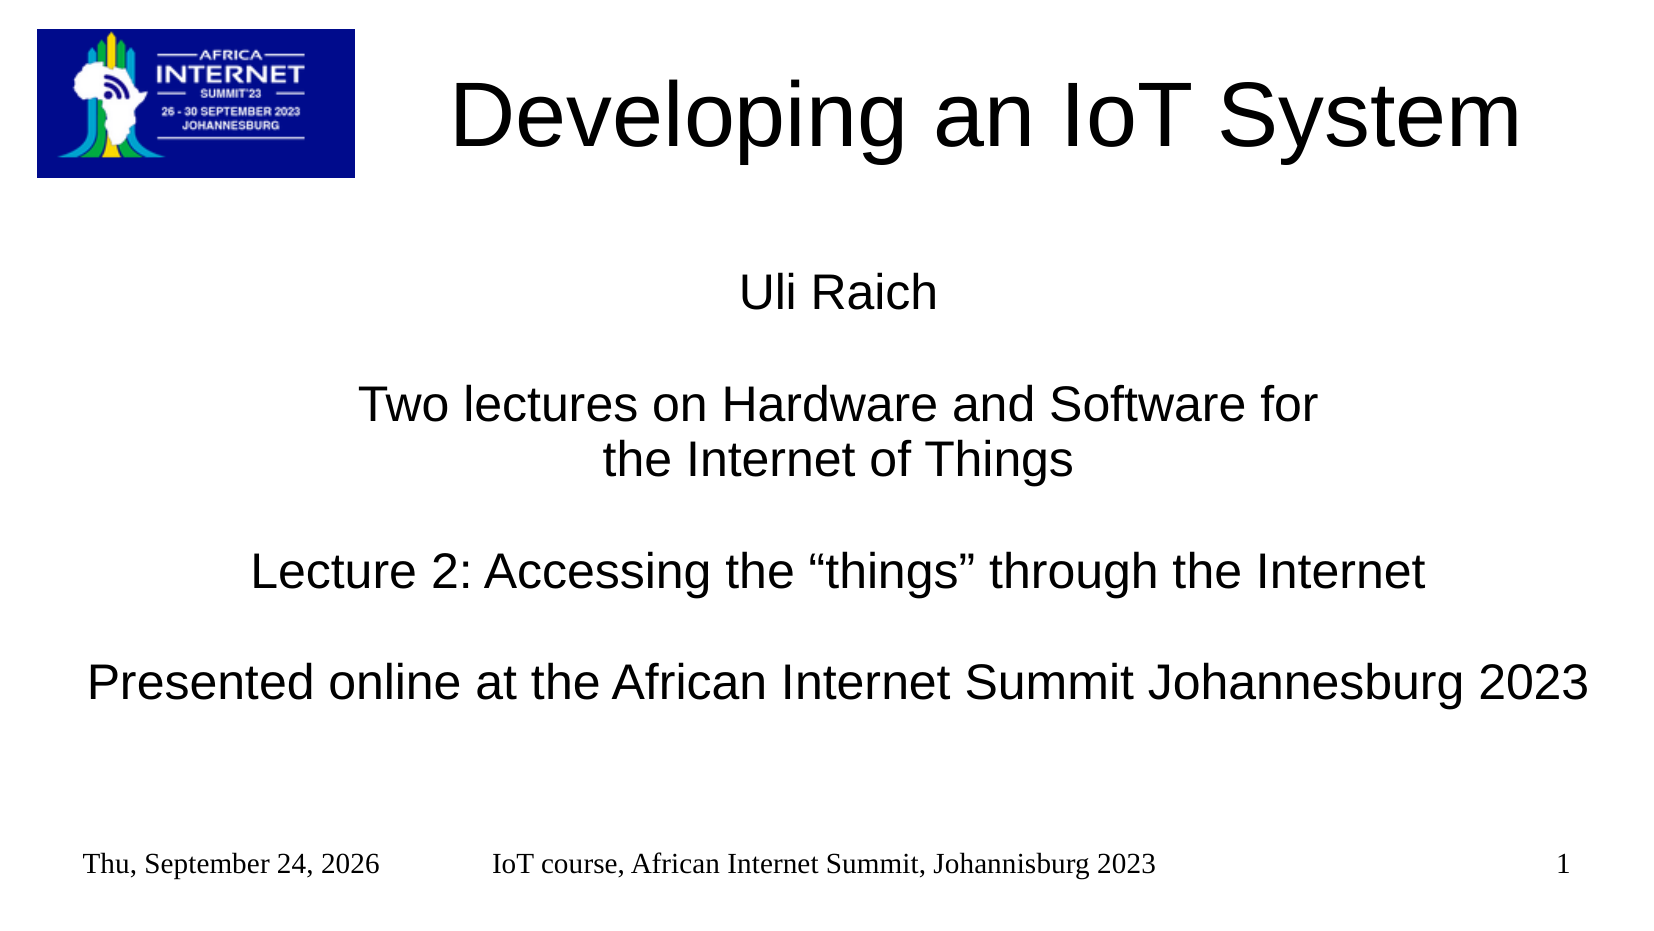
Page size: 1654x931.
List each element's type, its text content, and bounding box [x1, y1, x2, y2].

picture [37, 29, 355, 178]
subtitle Uli Raich Two lectures on Hardware and Software for the Internet of Things Lecture 2: Accessing the “things” through the Internet Presented online at the African Internet Summit Johannesburg 2023 [82, 217, 1595, 758]
title Developing an IoT System [403, 37, 1571, 193]
